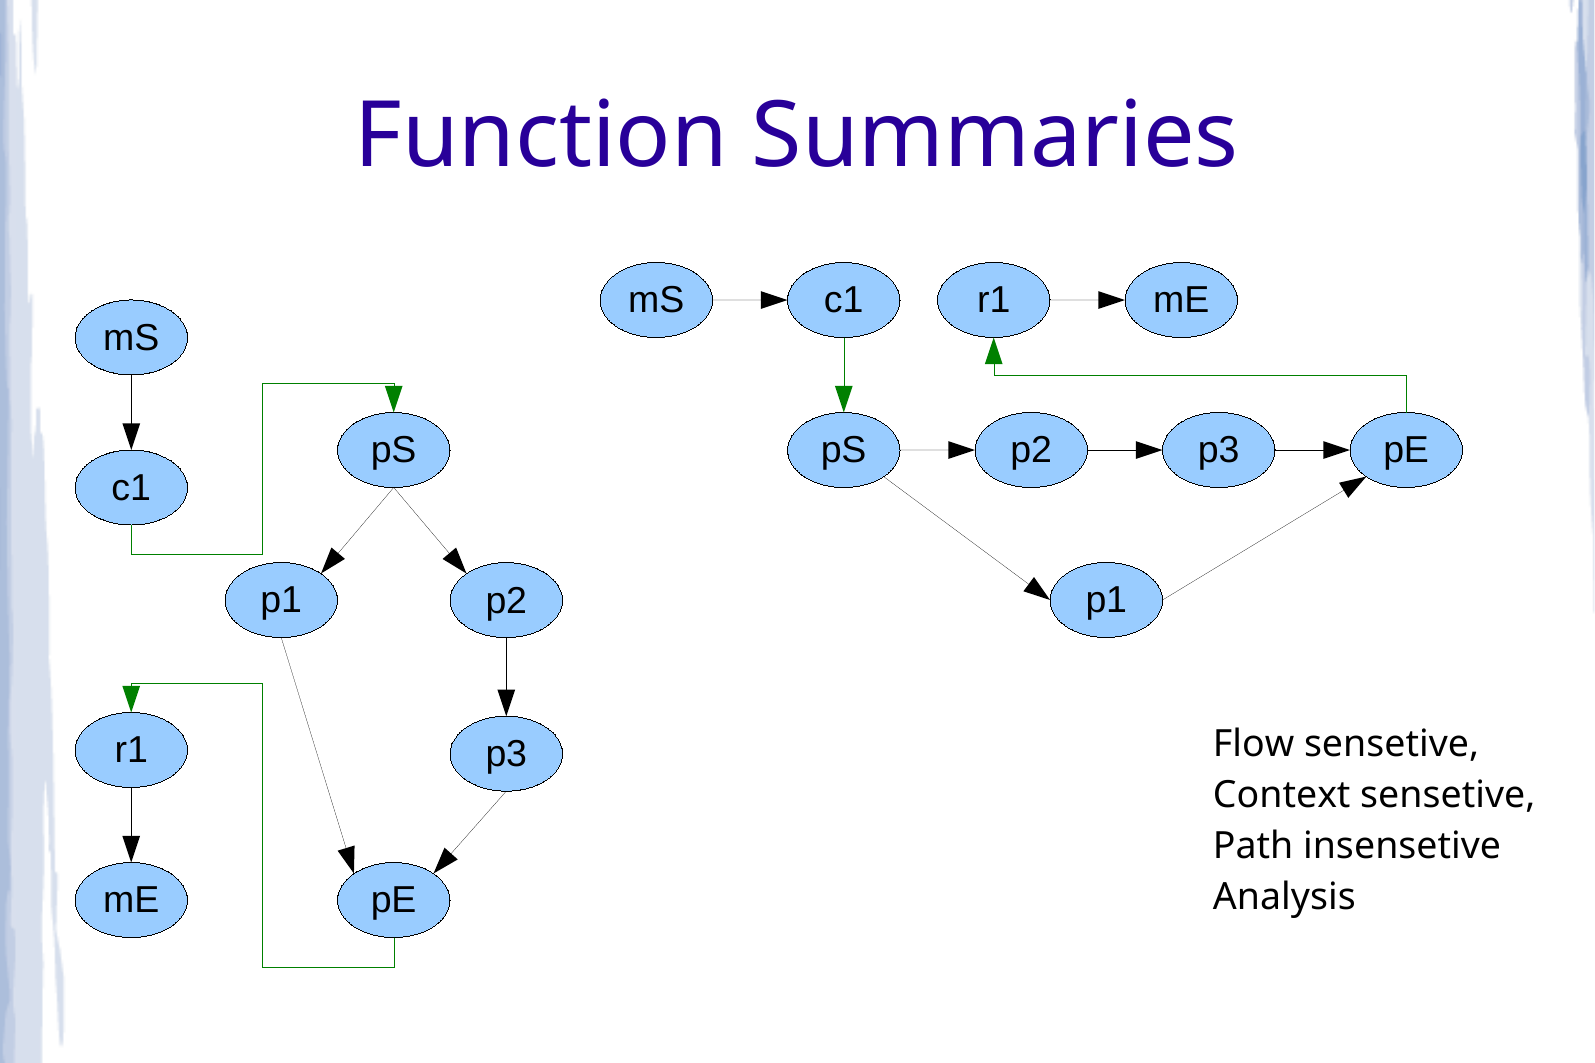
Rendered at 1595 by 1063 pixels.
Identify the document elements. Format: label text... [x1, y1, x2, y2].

title Function Summaries [79, 49, 1515, 213]
text_box p1 [1050, 562, 1163, 638]
text_box p2 [975, 412, 1088, 488]
text_box p2 [450, 562, 563, 638]
text_box r1 [937, 262, 1050, 338]
picture [0, 0, 1595, 1063]
text_box mE [1125, 262, 1238, 338]
text_box mS [600, 262, 713, 338]
text_box c1 [787, 262, 901, 338]
text_box p3 [1162, 412, 1276, 488]
text_box pE [1350, 412, 1463, 488]
text_box mS [75, 299, 188, 375]
text_box pS [337, 412, 451, 488]
text_box p3 [450, 716, 563, 792]
text_box pS [787, 412, 900, 488]
text_box Flow sensetive, Context sensetive, Path insensetive Analysis [1198, 708, 1557, 919]
text_box r1 [75, 712, 188, 788]
text_box mE [75, 862, 188, 938]
text_box p1 [225, 562, 338, 638]
text_box pE [337, 862, 451, 938]
text_box c1 [75, 450, 188, 525]
